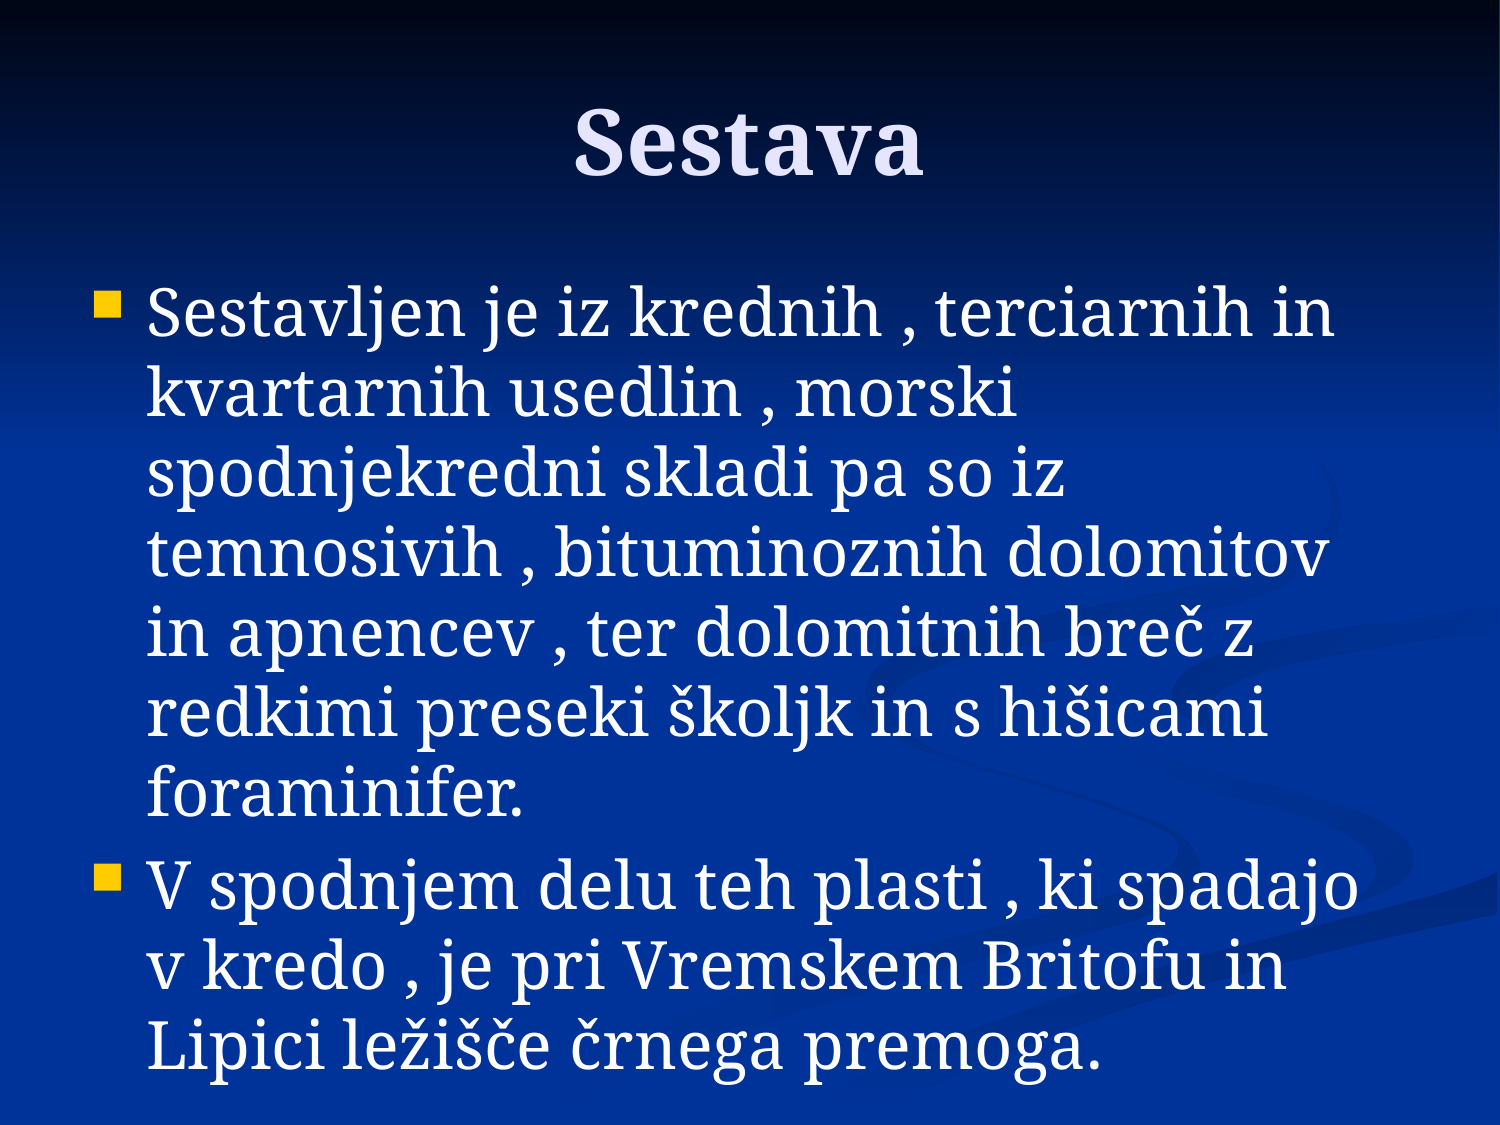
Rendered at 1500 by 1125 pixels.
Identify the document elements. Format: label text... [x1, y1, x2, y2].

title Sestava [75, 45, 1425, 233]
list Sestavljen je iz krednih , terciarnih in kvartarnih usedlin , morski spodnjekredni skladi pa so iz temnosivih , bituminoznih dolomitov in apnencev , ter dolomitnih breč z redkimi preseki školjk in s hišicami foraminifer. V spodnjem delu teh plasti , ki spadajo v kredo , je pri Vremskem Britofu in Lipici ležišče črnega premoga. [75, 262, 1425, 1005]
